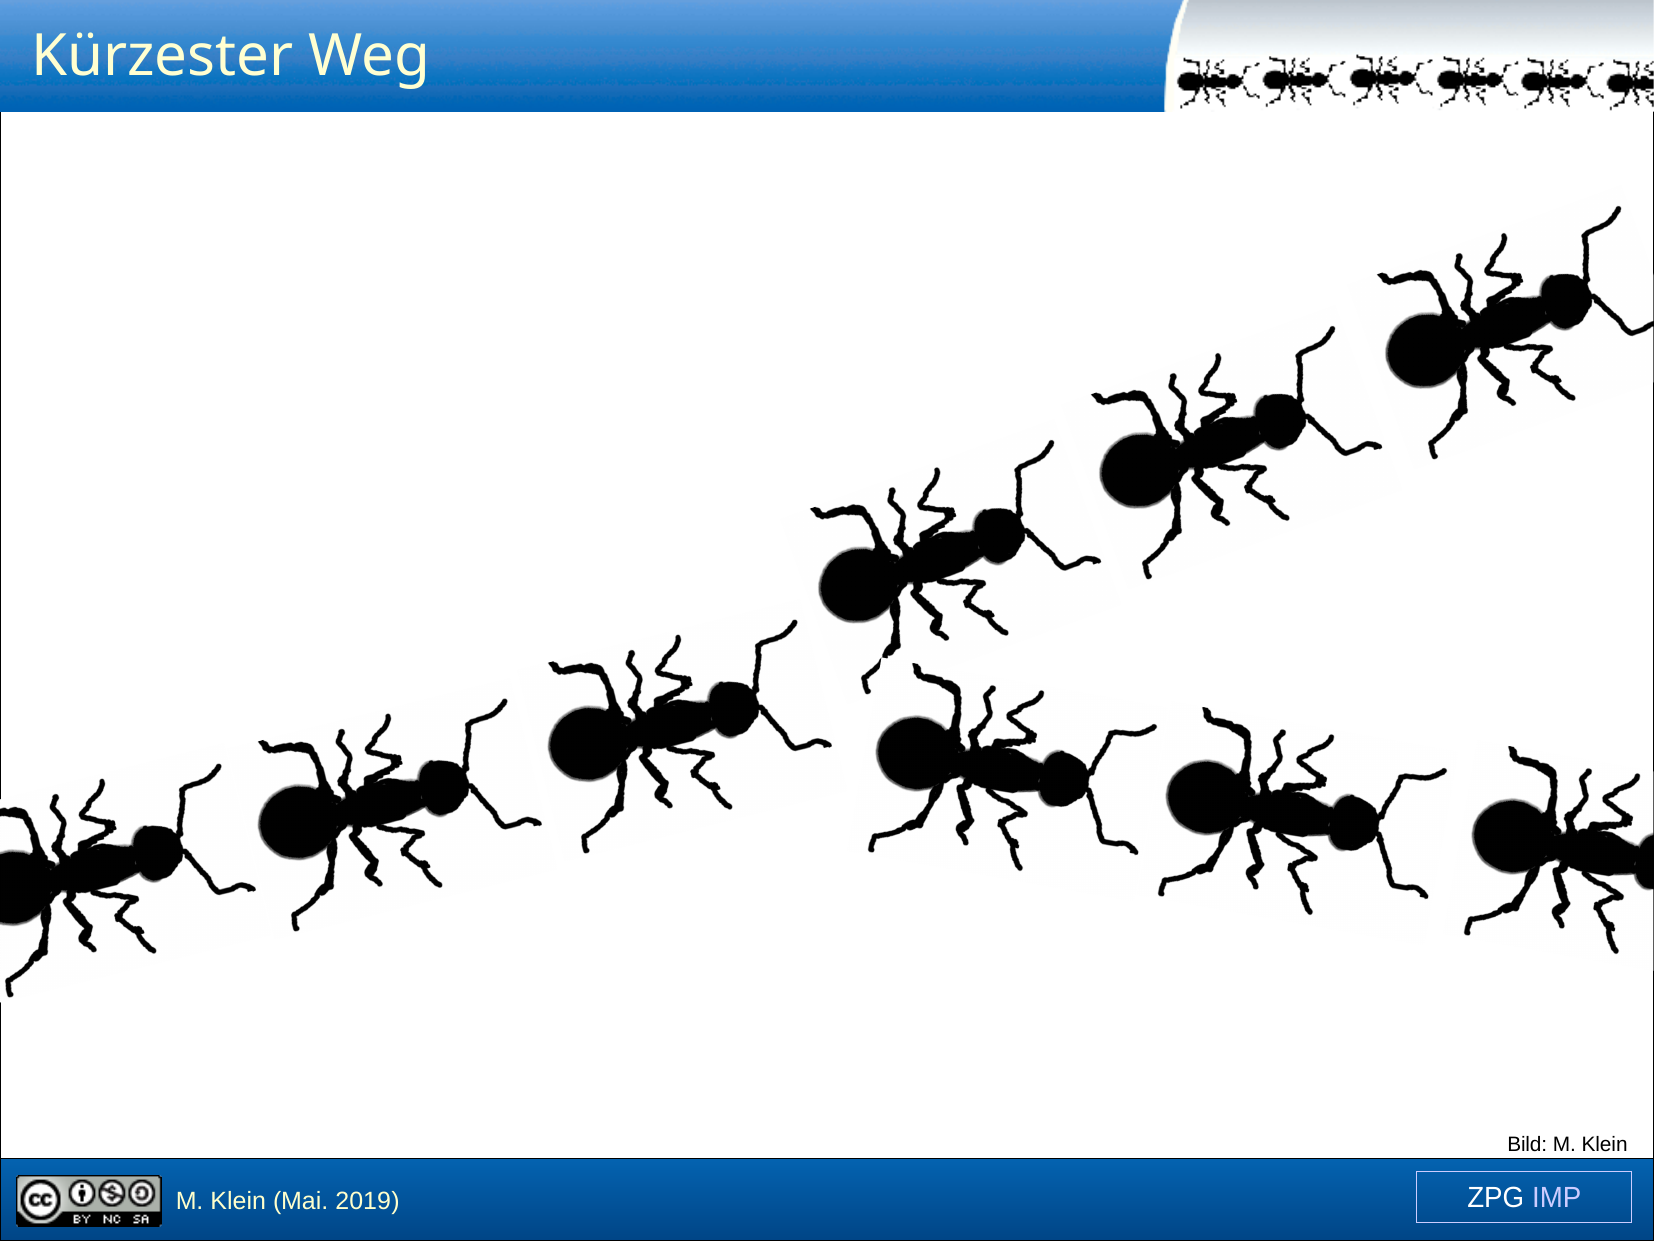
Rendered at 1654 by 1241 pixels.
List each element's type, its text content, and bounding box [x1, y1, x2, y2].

picture [0, 0, 1654, 112]
picture [1443, 740, 1654, 971]
picture [16, 1175, 162, 1227]
picture [517, 599, 847, 861]
text_box Bild: M. Klein [1492, 1125, 1654, 1174]
title Kürzester Weg [31, 14, 1151, 92]
picture [780, 419, 1168, 901]
picture [1061, 305, 1402, 589]
picture [1347, 185, 1654, 470]
picture [1137, 701, 1458, 945]
picture [227, 678, 557, 939]
picture [0, 744, 271, 1002]
